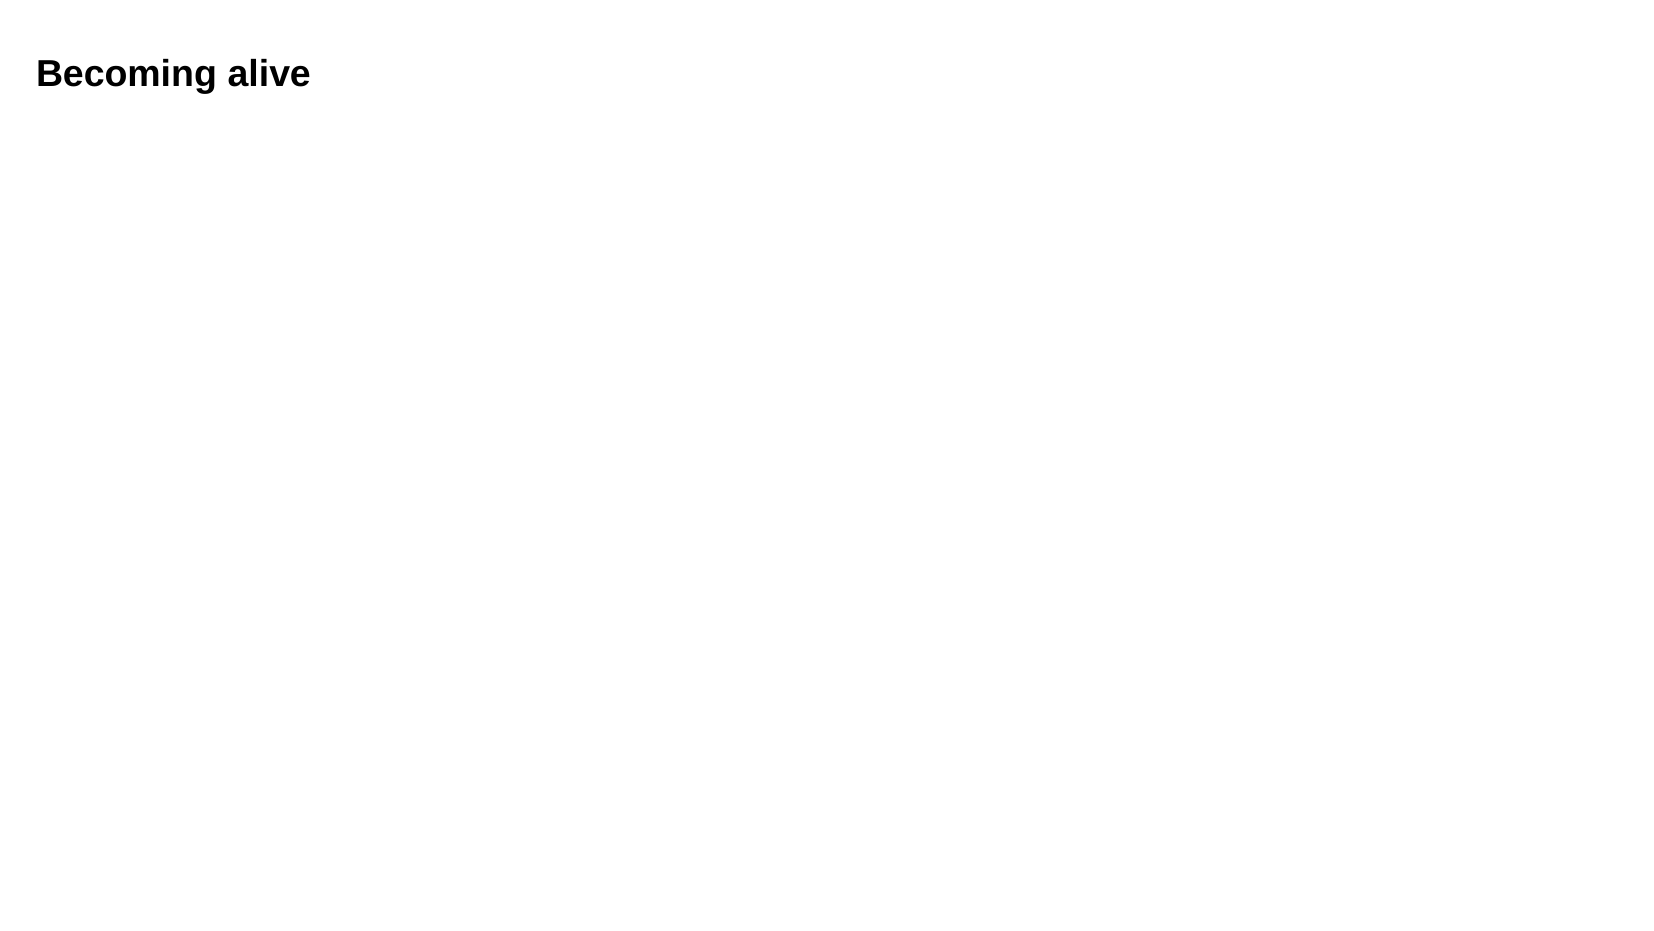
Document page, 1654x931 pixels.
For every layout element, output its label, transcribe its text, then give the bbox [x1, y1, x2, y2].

text_box Becoming alive [21, 45, 532, 103]
